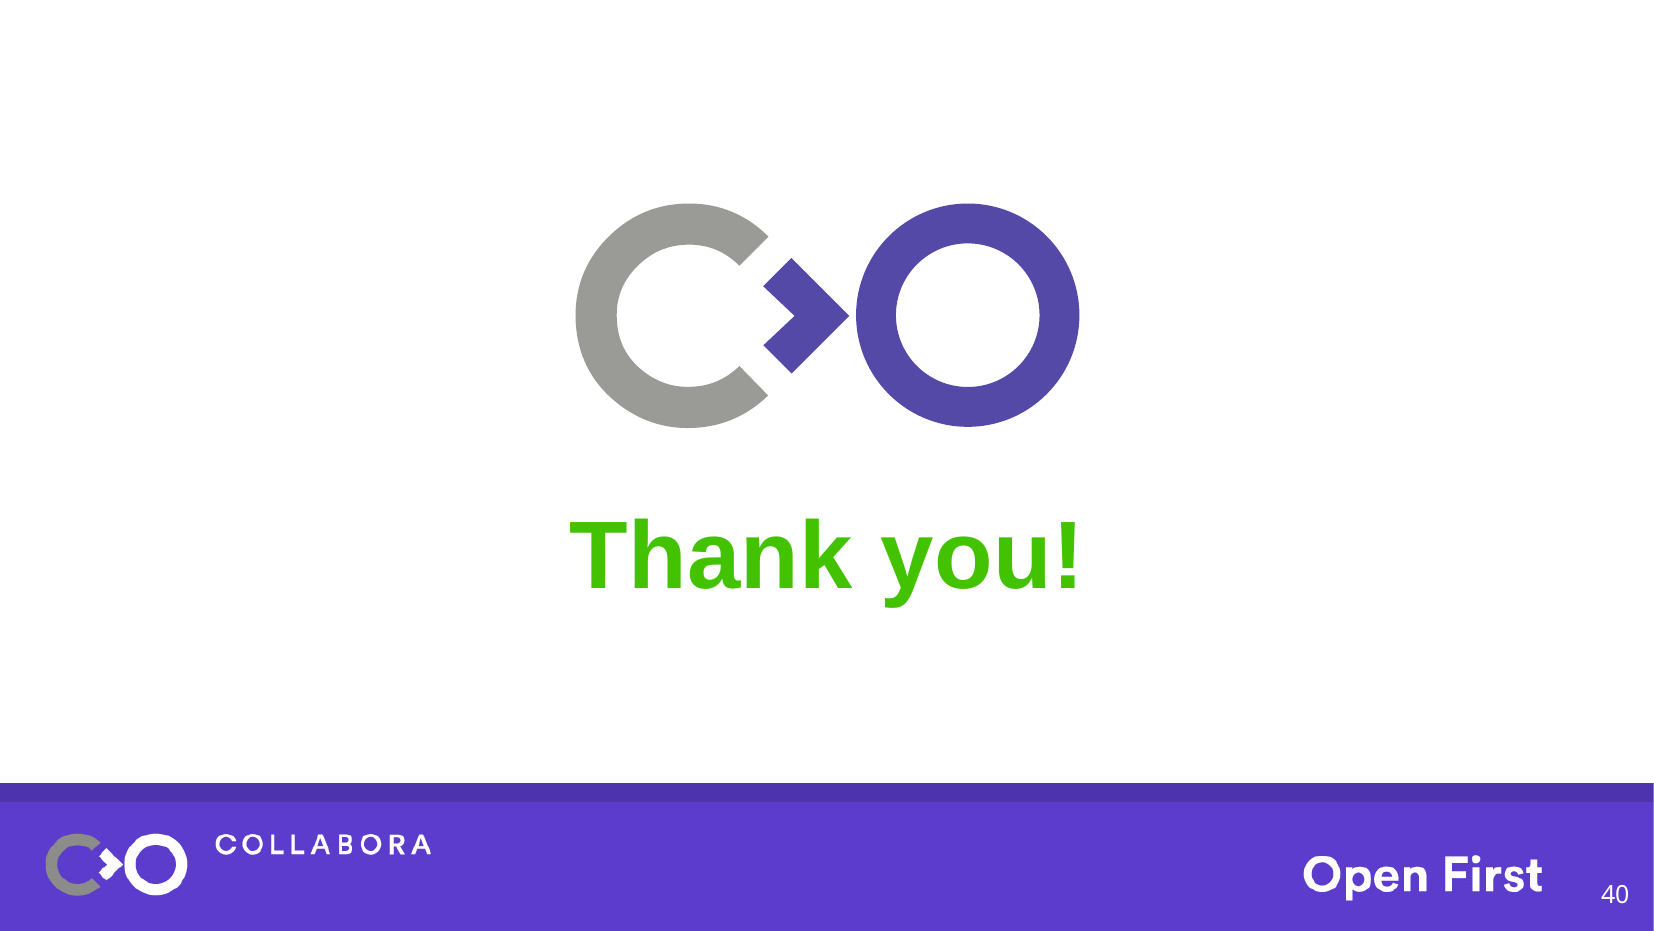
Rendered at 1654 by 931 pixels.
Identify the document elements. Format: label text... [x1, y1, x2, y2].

title Thank you! [41, 495, 1614, 609]
text_box [575, 203, 769, 429]
text_box [856, 203, 1080, 427]
text_box [763, 257, 850, 374]
picture [0, 0, 1654, 931]
